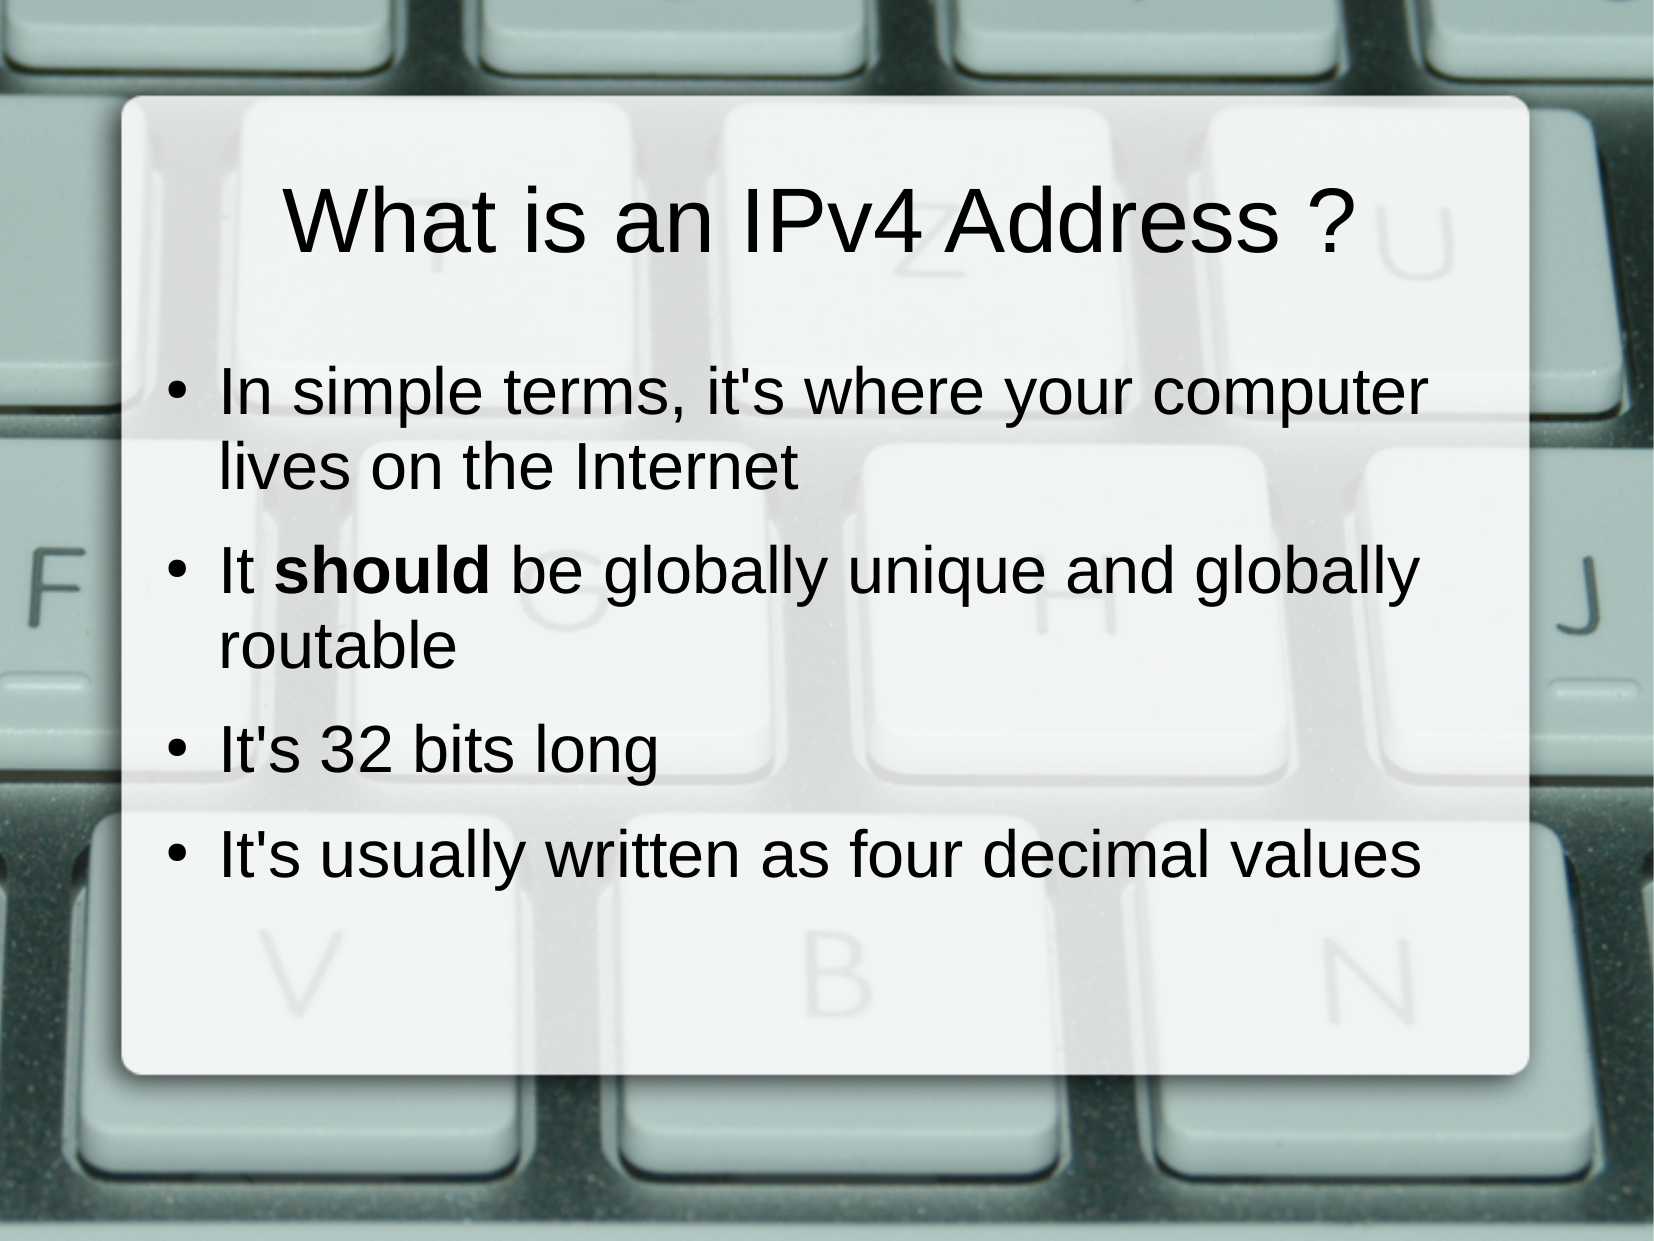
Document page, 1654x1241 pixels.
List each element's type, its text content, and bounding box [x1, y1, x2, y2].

list In simple terms, it's where your computer lives on the Internet It should be globally unique and globally routable It's 32 bits long It's usually written as four decimal values [147, 354, 1506, 1049]
title What is an IPv4 Address ? [135, 125, 1506, 318]
picture [0, 0, 1654, 1241]
